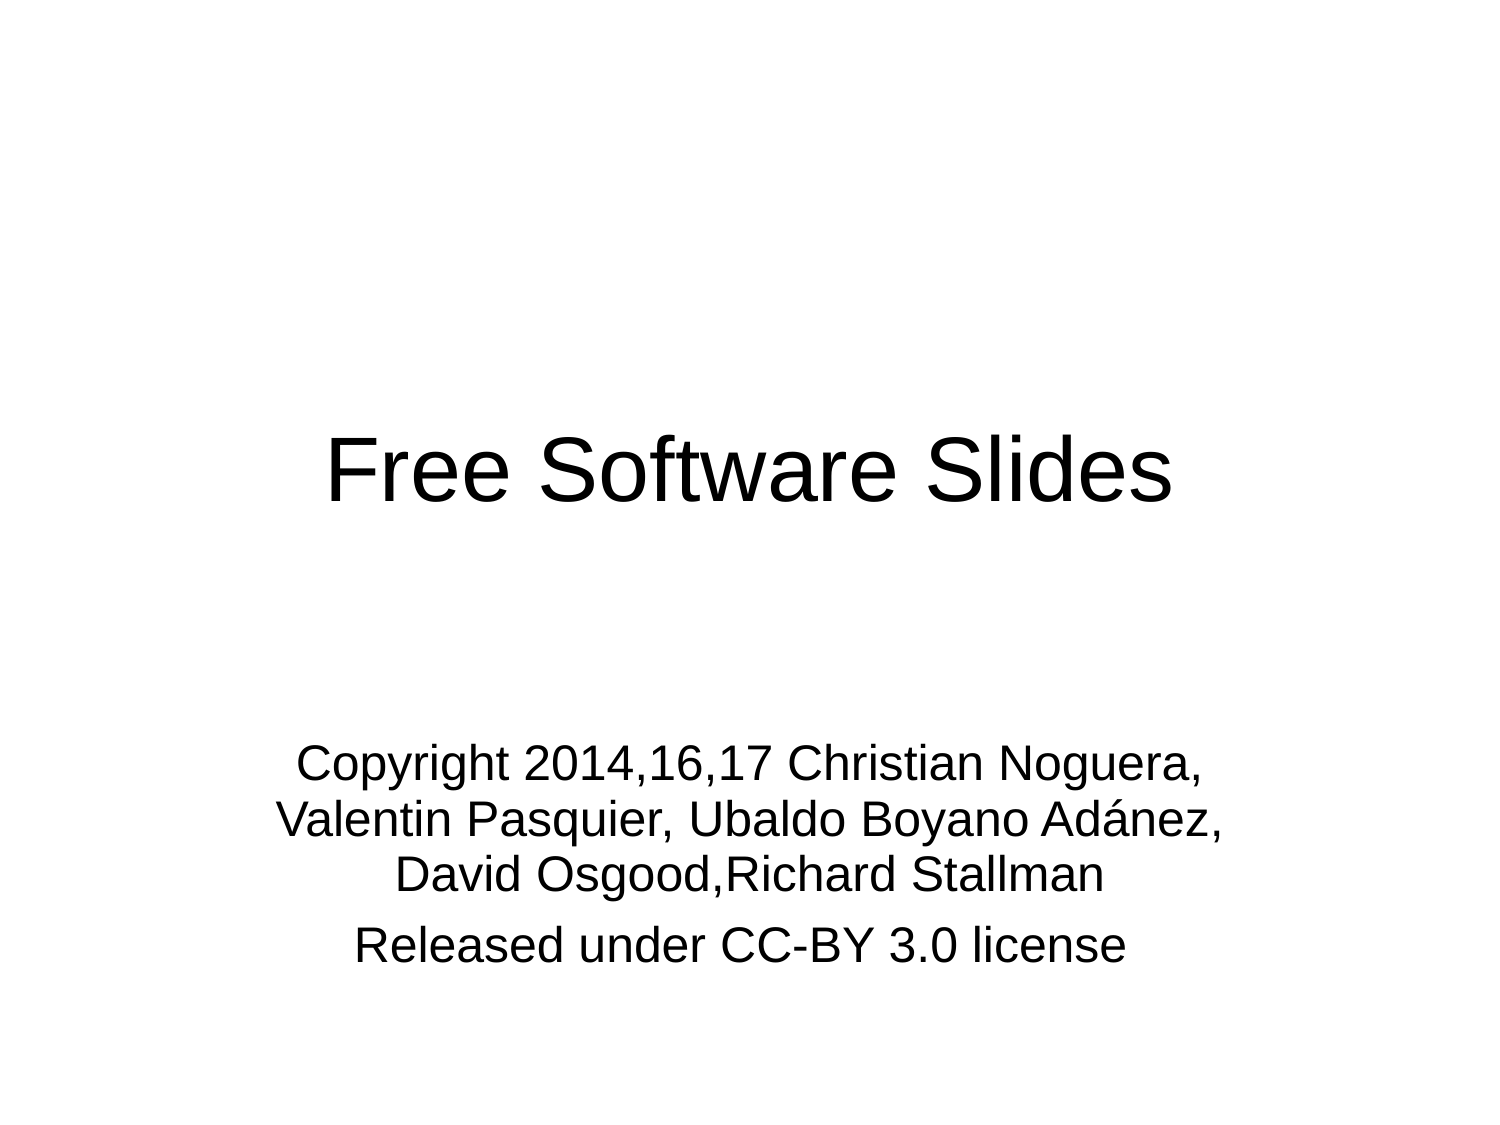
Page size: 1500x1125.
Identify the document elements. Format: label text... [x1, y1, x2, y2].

subtitle Copyright 2014,16,17 Christian Noguera, Valentin Pasquier, Ubaldo Boyano Adánez, David Osgood,Richard Stallman Released under CC-BY 3.0 license [225, 584, 1276, 978]
title Free Software Slides [112, 349, 1388, 591]
